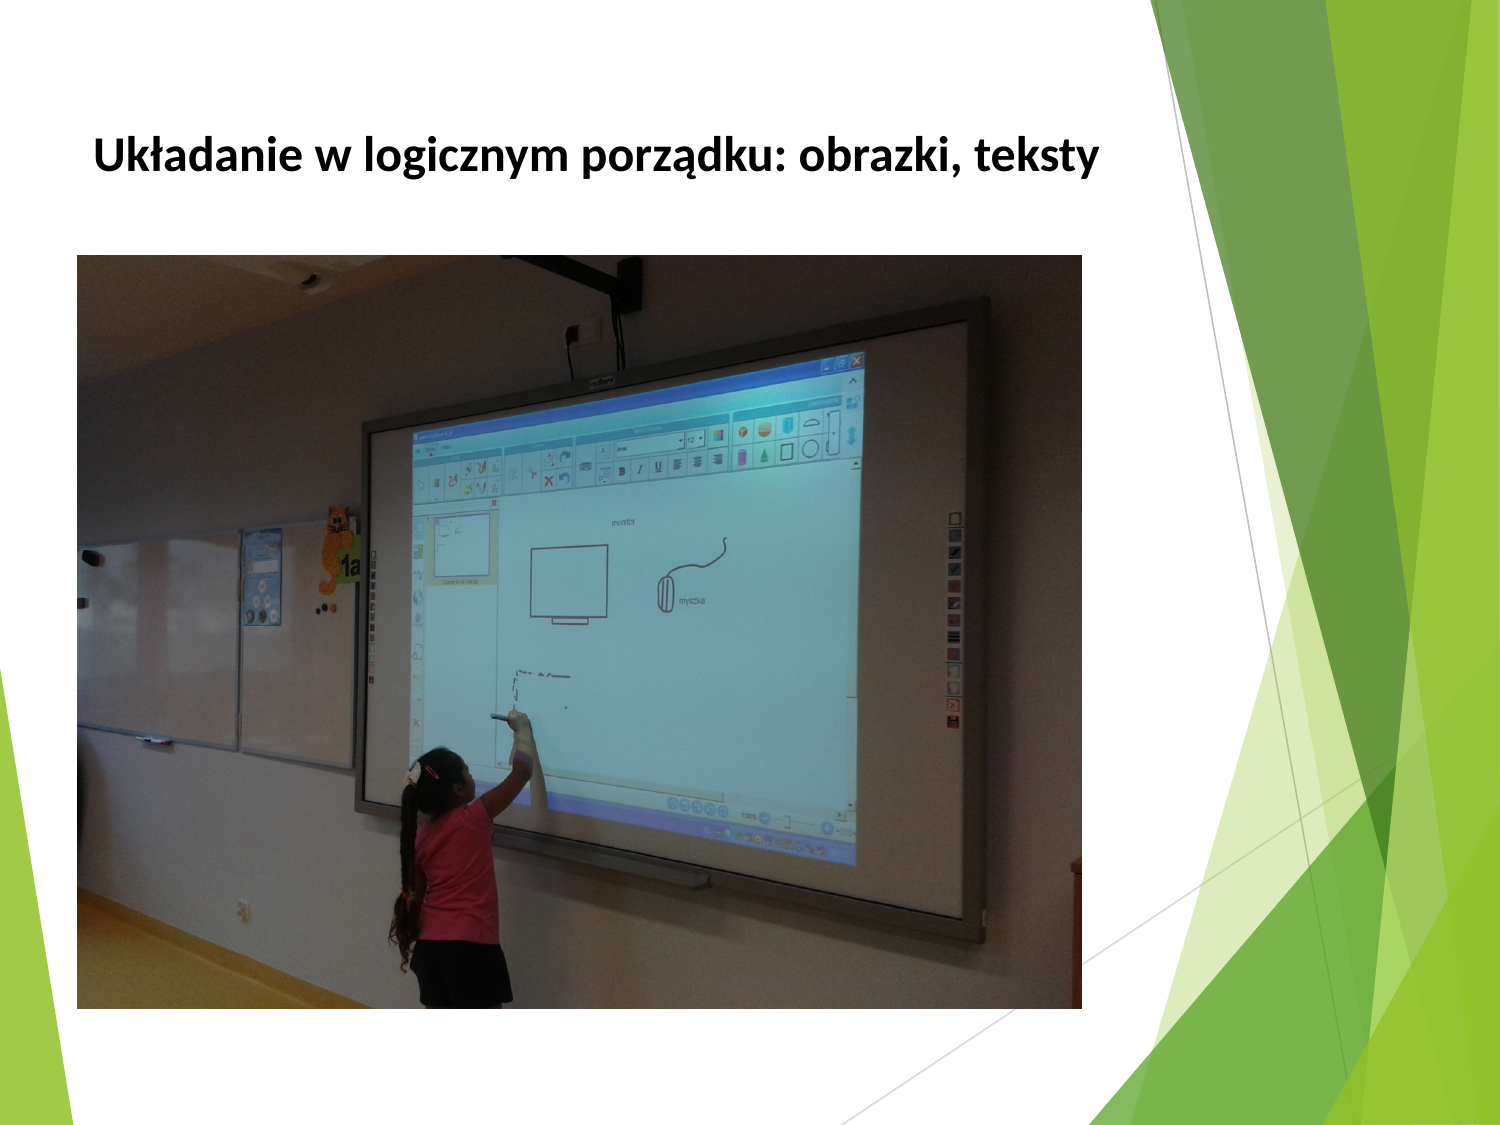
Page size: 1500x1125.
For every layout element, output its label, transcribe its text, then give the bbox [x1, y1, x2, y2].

text_box Układanie w logicznym porządku: obrazki, teksty [78, 113, 1188, 189]
picture [77, 255, 1082, 1009]
